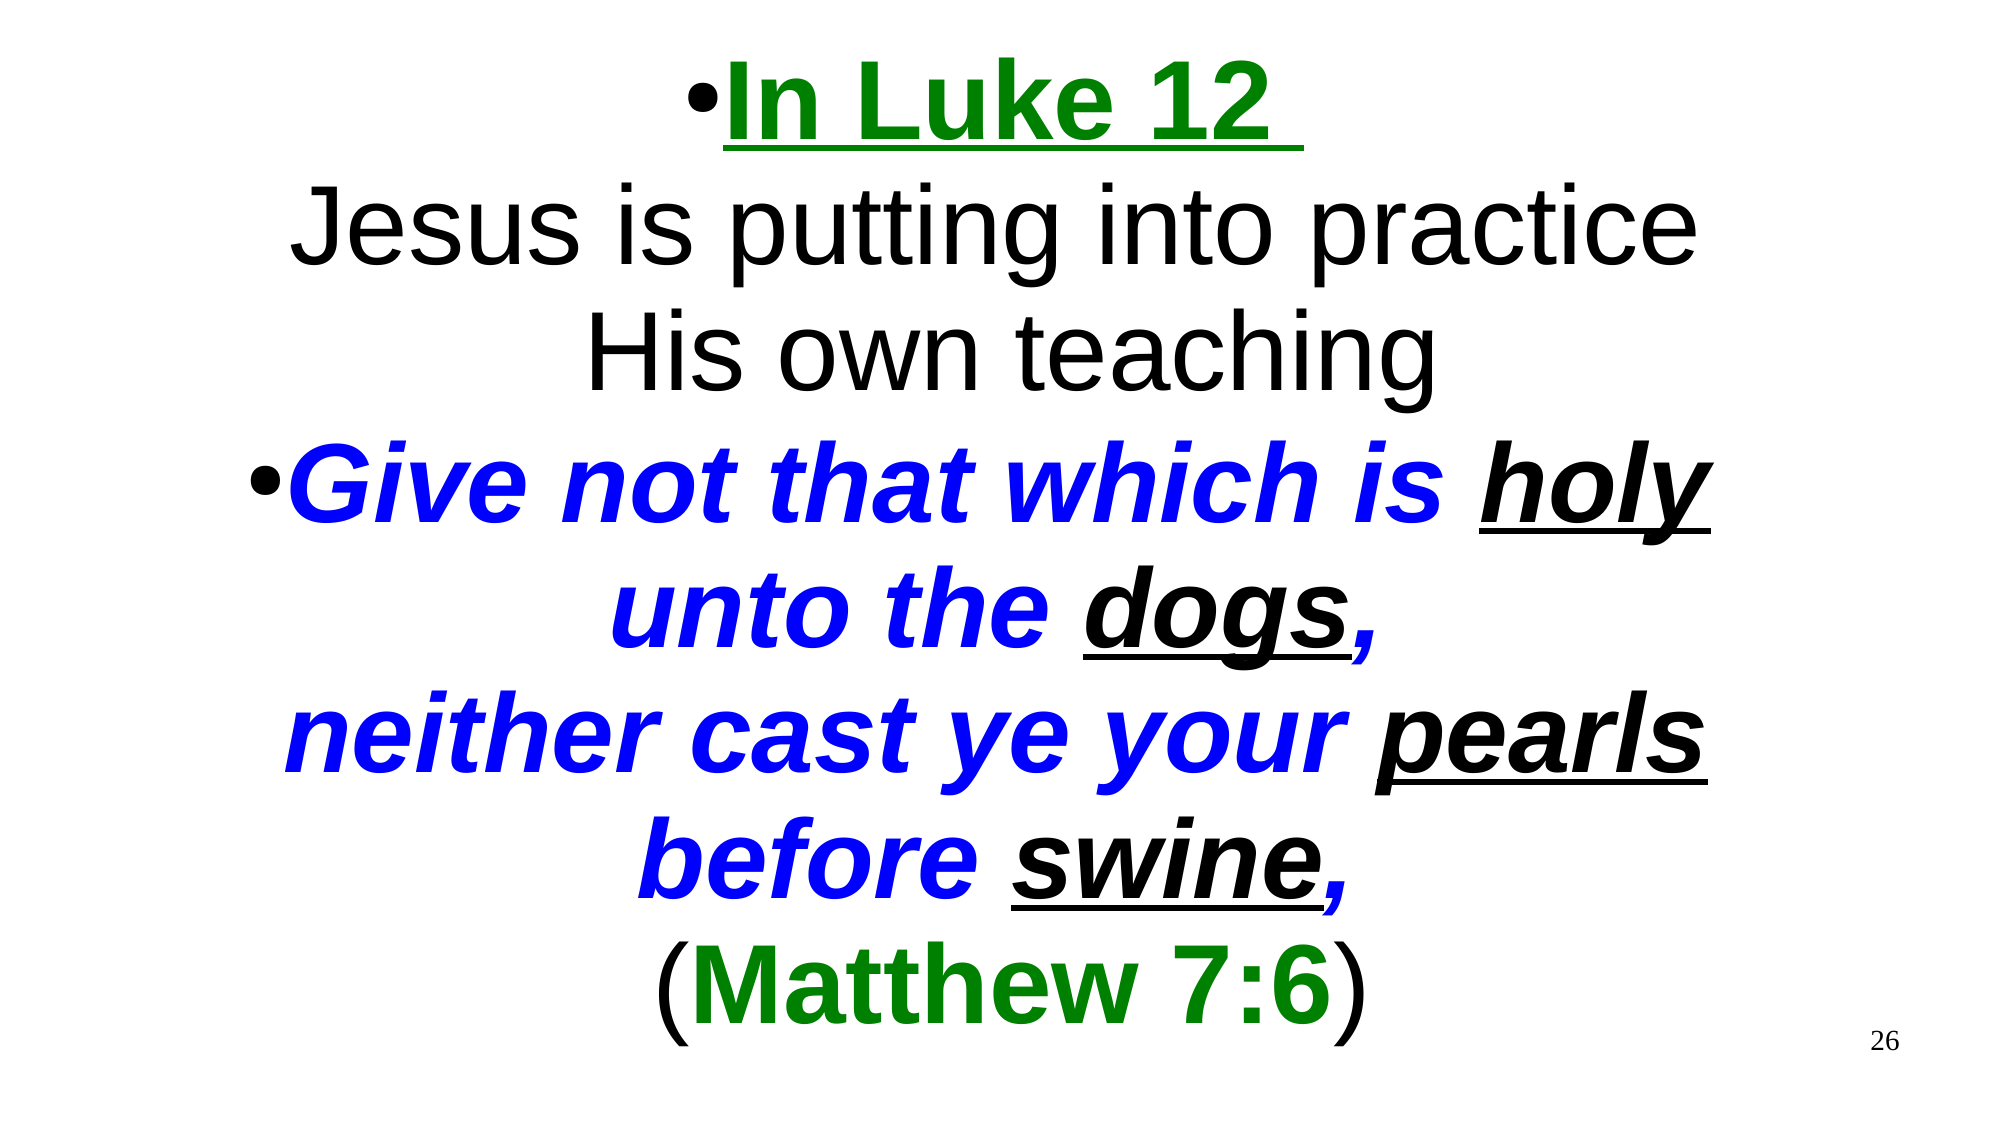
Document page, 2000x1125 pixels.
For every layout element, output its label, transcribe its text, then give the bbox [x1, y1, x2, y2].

list In Luke 12 Jesus is putting into practice His own teaching Give not that which is holy unto the dogs, neither cast ye your pearls before swine, (Matthew 7:6) [37, 37, 1951, 1088]
